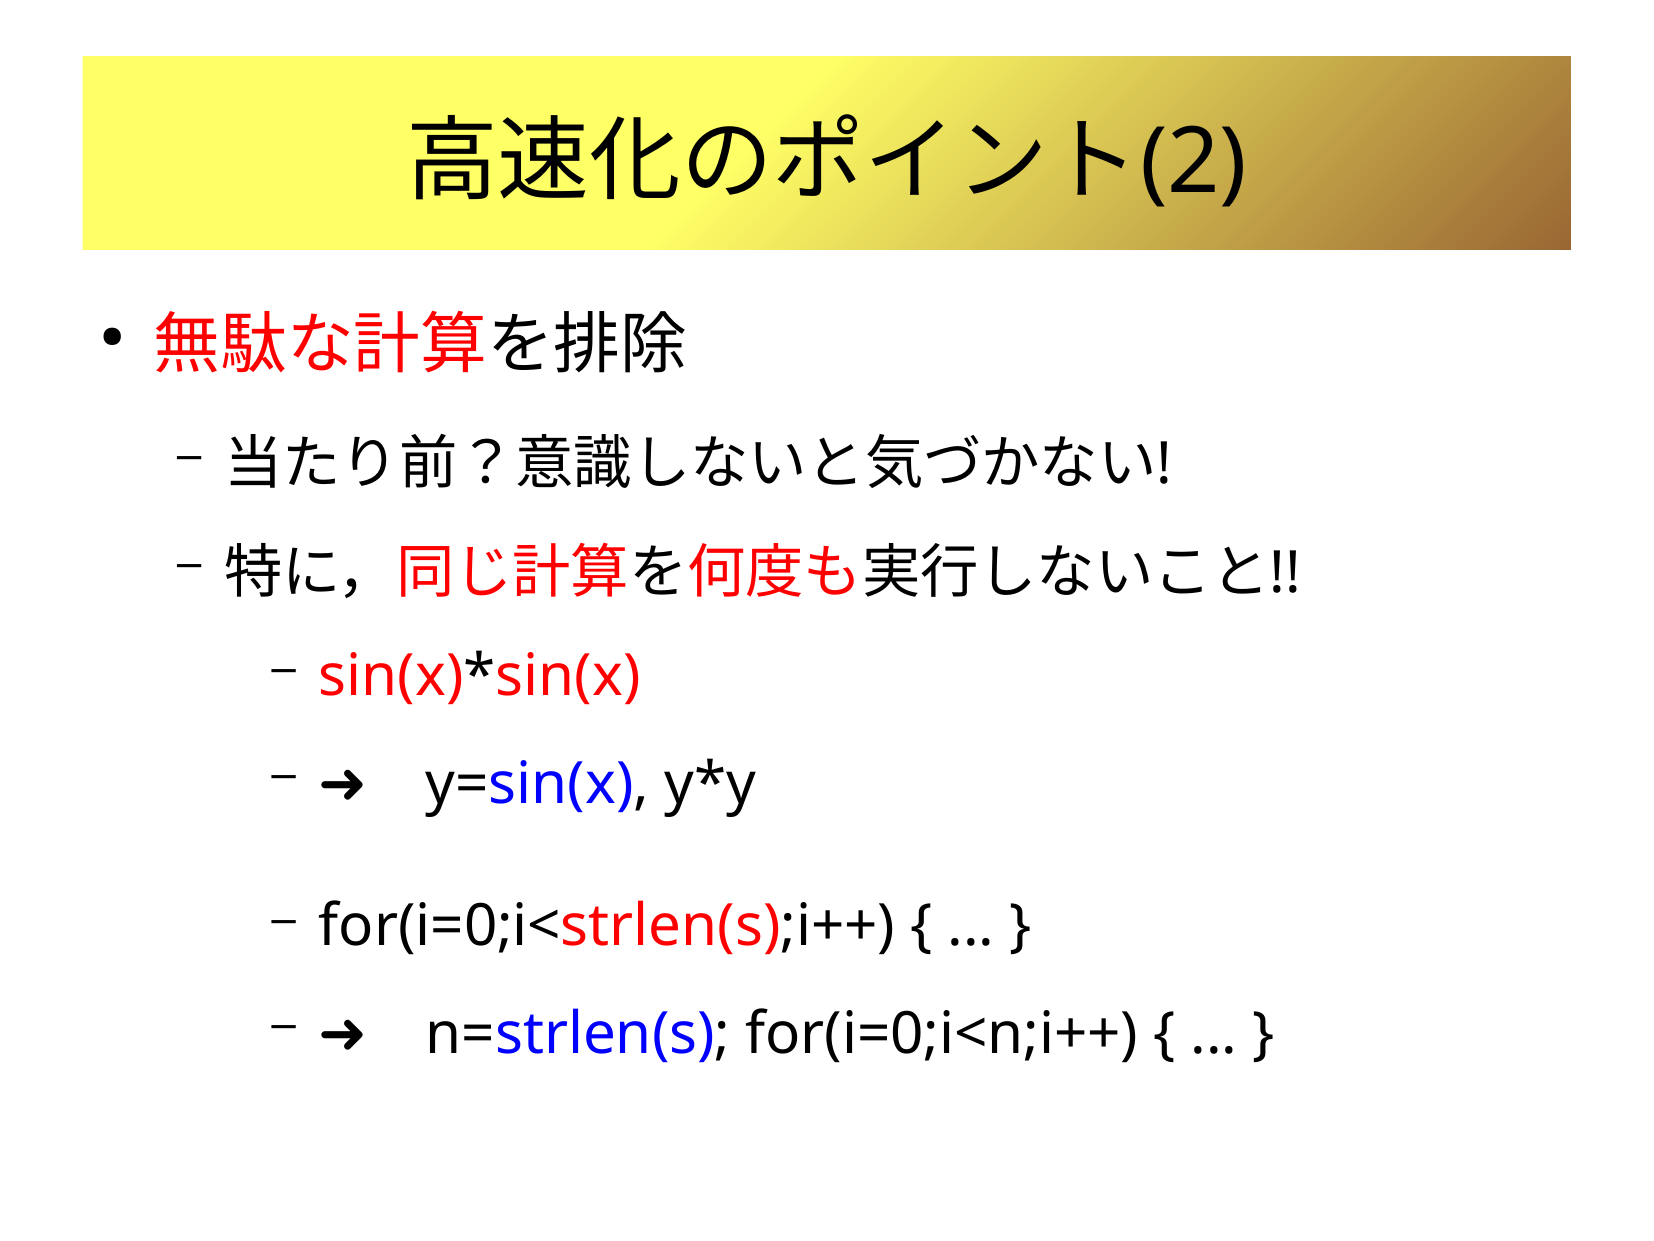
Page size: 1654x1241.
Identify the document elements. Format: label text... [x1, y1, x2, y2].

list 無駄な計算を排除 当たり前？意識しないと気づかない! 特に，同じ計算を何度も実行しないこと!! sin(x)*sin(x) ➜ y=sin(x), y*y for(i=0;i<strlen(s);i++) { ... } ➜ n=strlen(s); for(i=0;i<n;i++) { ... } [82, 290, 1571, 1094]
title 高速化のポイント(2) [82, 56, 1571, 250]
